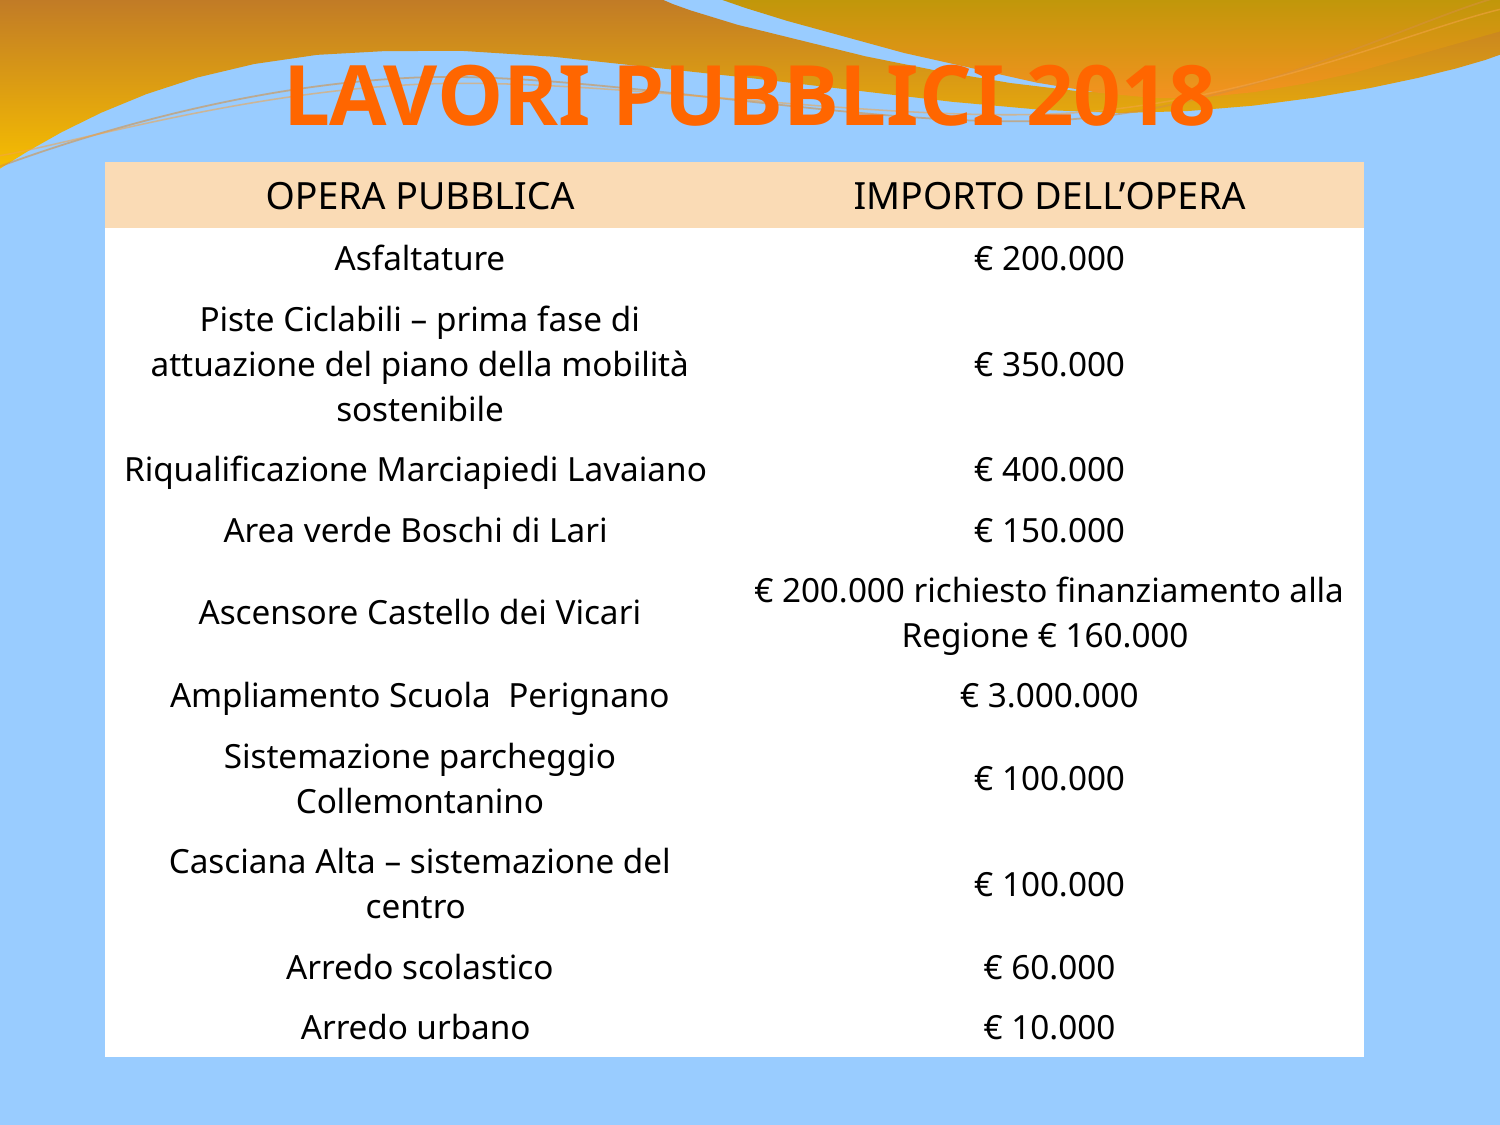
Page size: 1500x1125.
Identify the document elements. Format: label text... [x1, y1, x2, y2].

table_cell € 10.000 [735, 996, 1364, 1057]
table_cell Piste Ciclabili – prima fase di attuazione del piano della mobilità sostenibile [105, 288, 735, 439]
table_header IMPORTO DELL’OPERA [735, 162, 1364, 228]
table_cell € 3.000.000 [735, 665, 1364, 725]
table_header OPERA PUBBLICA [105, 162, 735, 228]
table_cell € 200.000 richiesto finanziamento alla Regione € 160.000 [735, 559, 1364, 665]
table_cell Sistemazione parcheggio Collemontanino [105, 725, 735, 831]
table_cell Casciana Alta – sistemazione del centro [105, 831, 735, 936]
table_cell € 60.000 [735, 936, 1364, 996]
table_cell Riqualificazione Marciapiedi Lavaiano [105, 439, 735, 499]
title LAVORI PUBBLICI 2018 [259, 35, 1241, 142]
table_cell Ascensore Castello dei Vicari [105, 559, 735, 665]
table_cell € 200.000 [735, 228, 1364, 288]
table_cell € 400.000 [735, 439, 1364, 499]
table_cell Ampliamento Scuola Perignano [105, 665, 735, 725]
table_cell Arredo scolastico [105, 936, 735, 996]
table_cell Arredo urbano [105, 996, 735, 1057]
table_cell Asfaltature [105, 228, 735, 288]
table_cell € 100.000 [735, 725, 1364, 831]
table_cell € 350.000 [735, 288, 1363, 439]
table_cell € 100.000 [735, 831, 1364, 936]
table_cell € 150.000 [735, 499, 1364, 559]
table_cell Area verde Boschi di Lari [105, 499, 735, 559]
